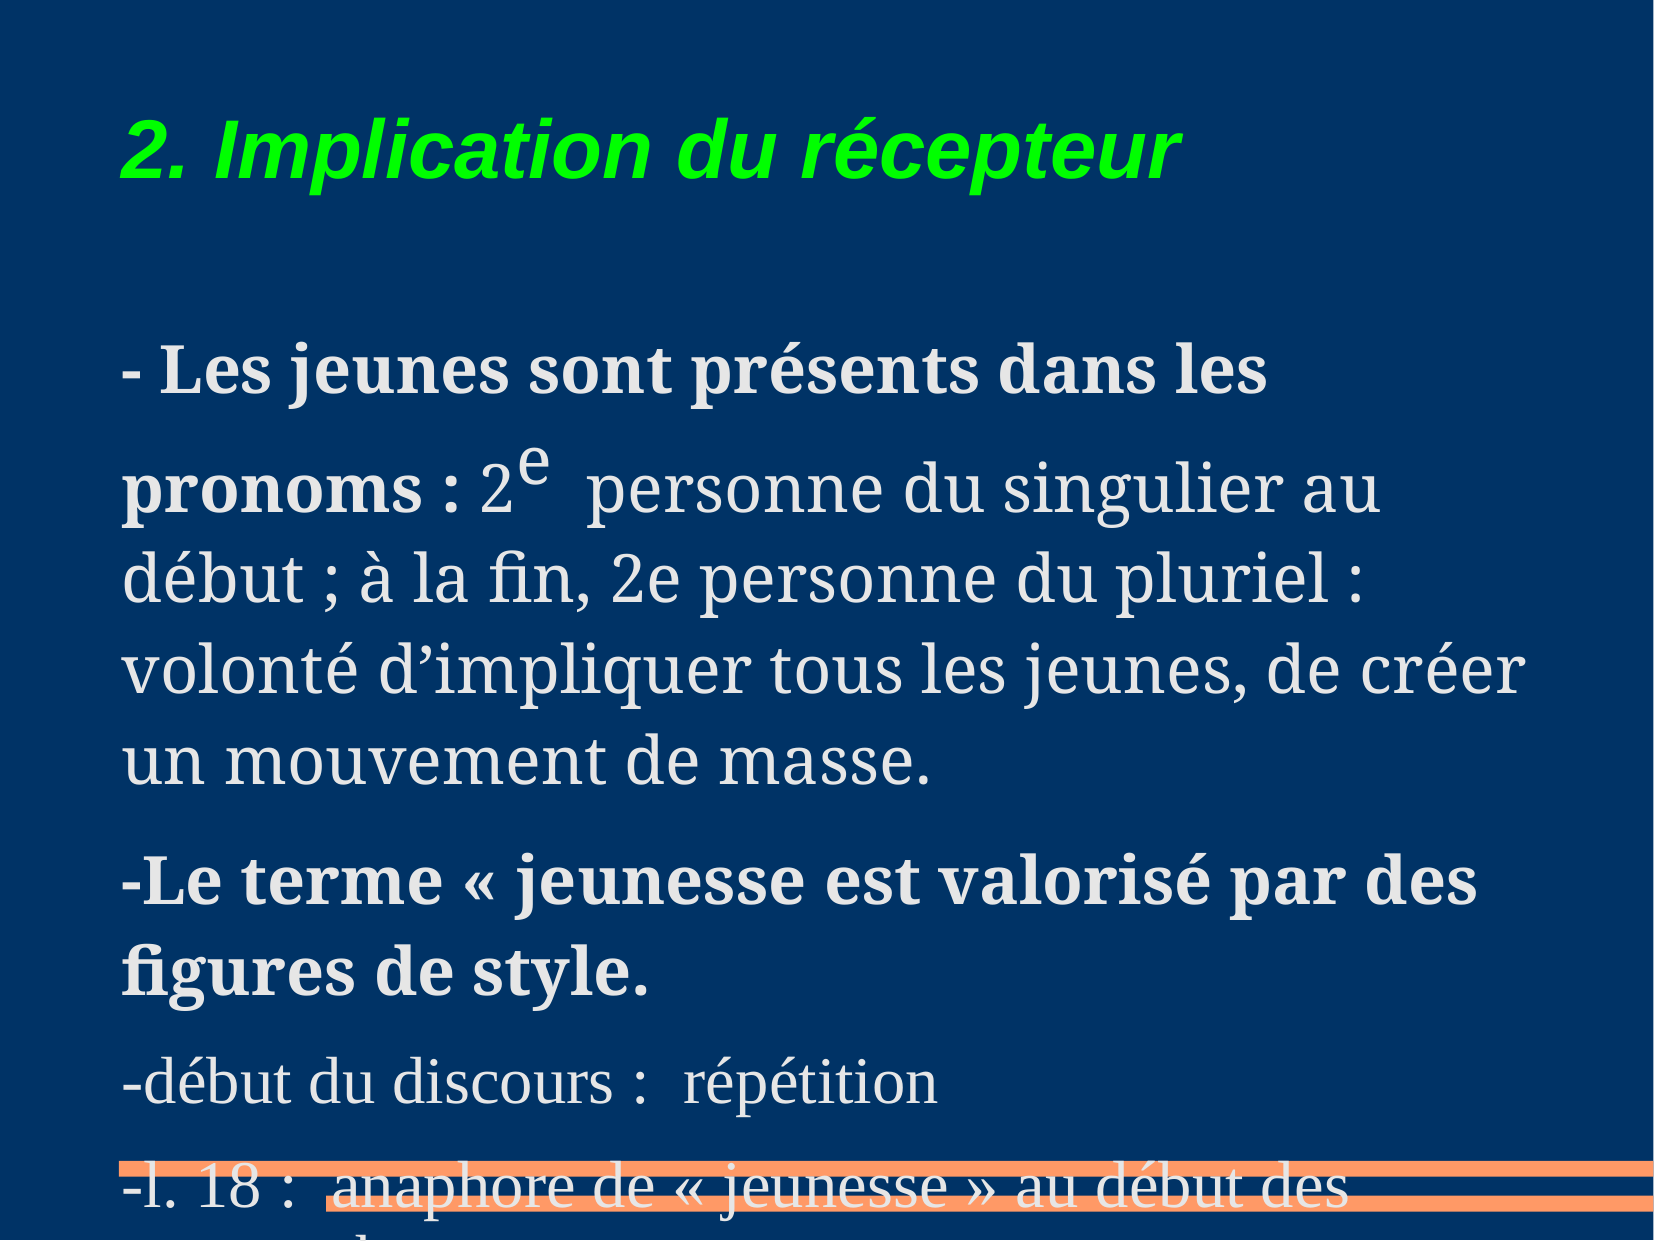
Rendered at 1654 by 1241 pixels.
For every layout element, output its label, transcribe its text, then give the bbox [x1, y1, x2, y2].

list - Les jeunes sont présents dans les pronoms : 2e personne du singulier au début ; à la fin, 2e personne du pluriel : volonté d’impliquer tous les jeunes, de créer un mouvement de masse. -Le terme « jeunesse est valorisé par des figures de style. -début du discours : répétition -l. 18 : anaphore de « jeunesse » au début des paragraphes. [121, 322, 1561, 1118]
title 2. Implication du récepteur [121, 53, 1534, 246]
